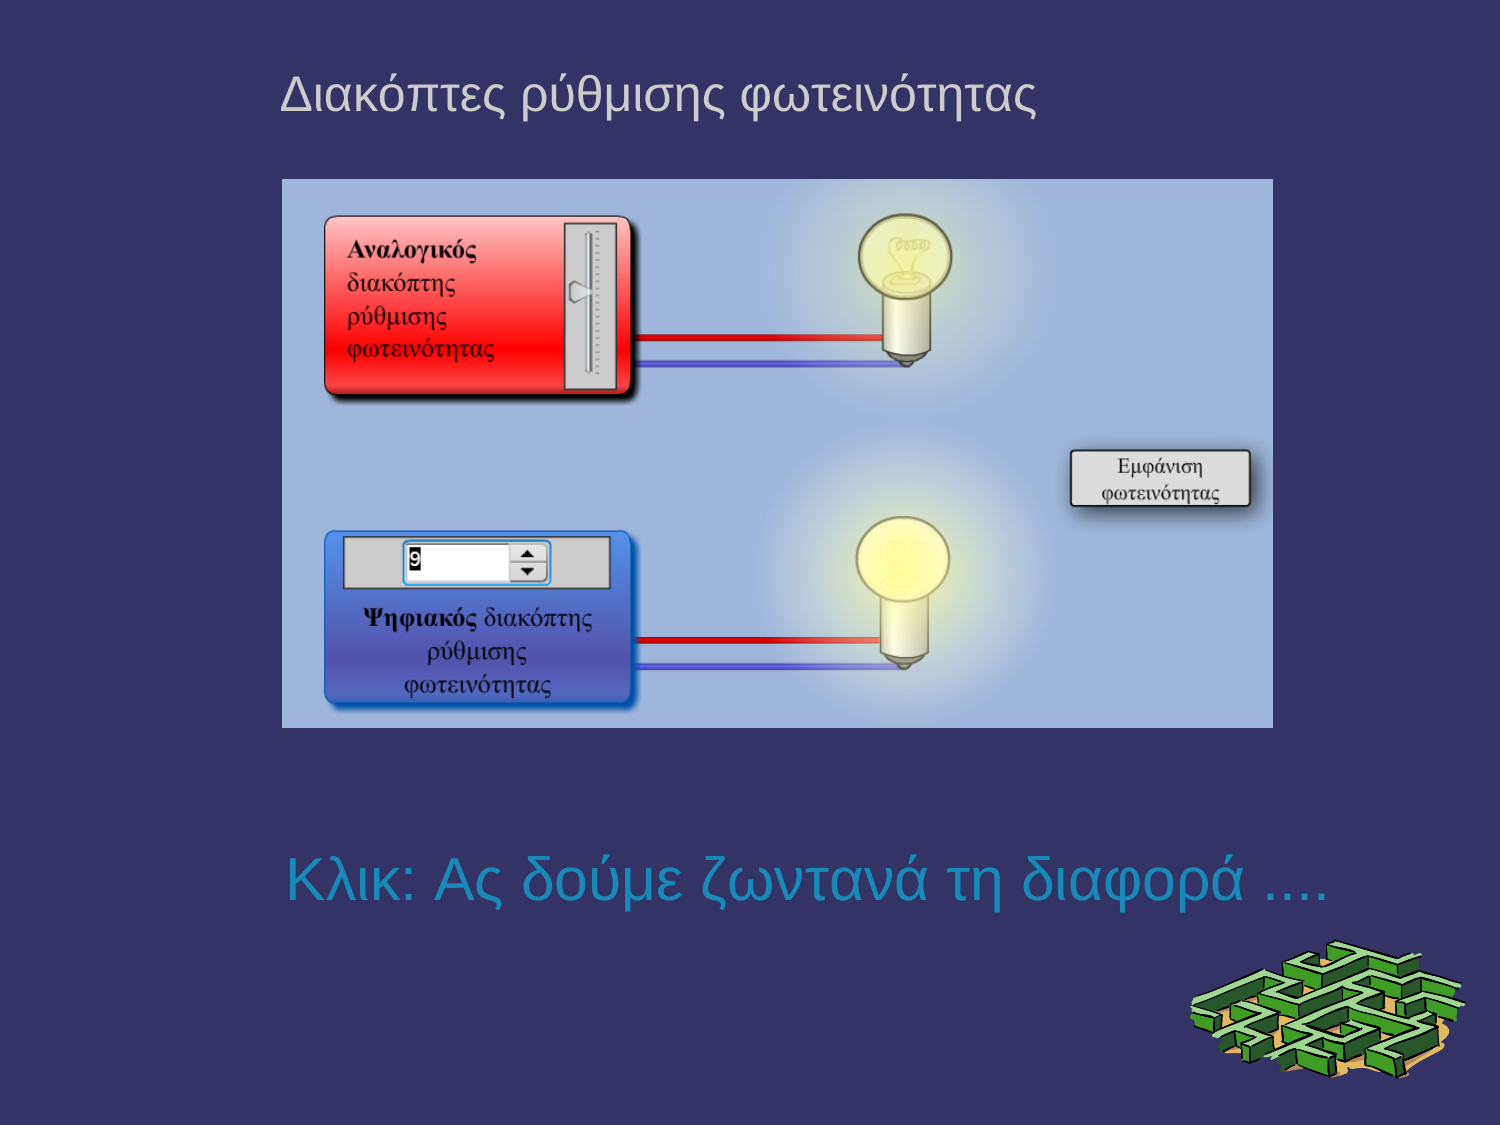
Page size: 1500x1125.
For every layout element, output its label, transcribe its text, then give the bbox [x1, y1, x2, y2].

text_box Διακόπτες ρύθμισης φωτεινότητας [264, 53, 1053, 129]
picture [282, 179, 1273, 728]
list Κλικ: Ας δούμε ζωντανά τη διαφορά .... [270, 831, 1500, 994]
